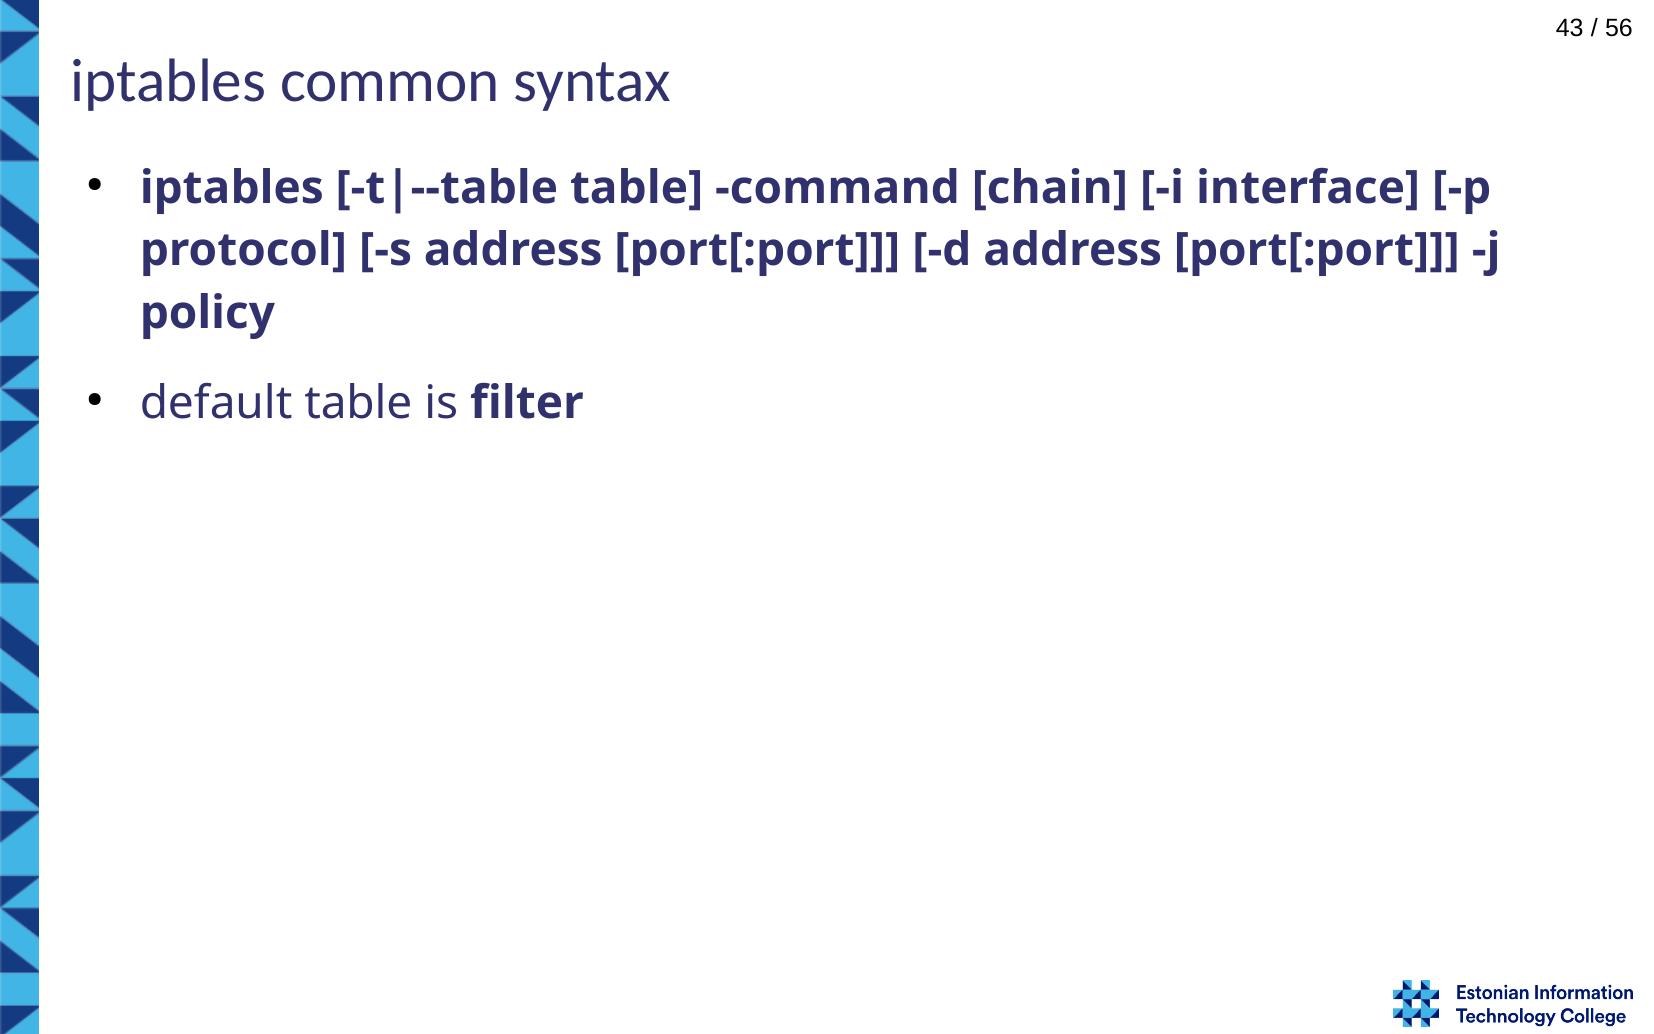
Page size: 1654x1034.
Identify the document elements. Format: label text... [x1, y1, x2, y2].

list iptables [-t|--table table] -command [chain] [-i interface] [-p protocol] [-s address [port[:port]]] [-d address [port[:port]]] -j policy default table is filter [68, 153, 1630, 957]
picture [1393, 980, 1633, 1027]
title iptables common syntax [70, 41, 1630, 130]
